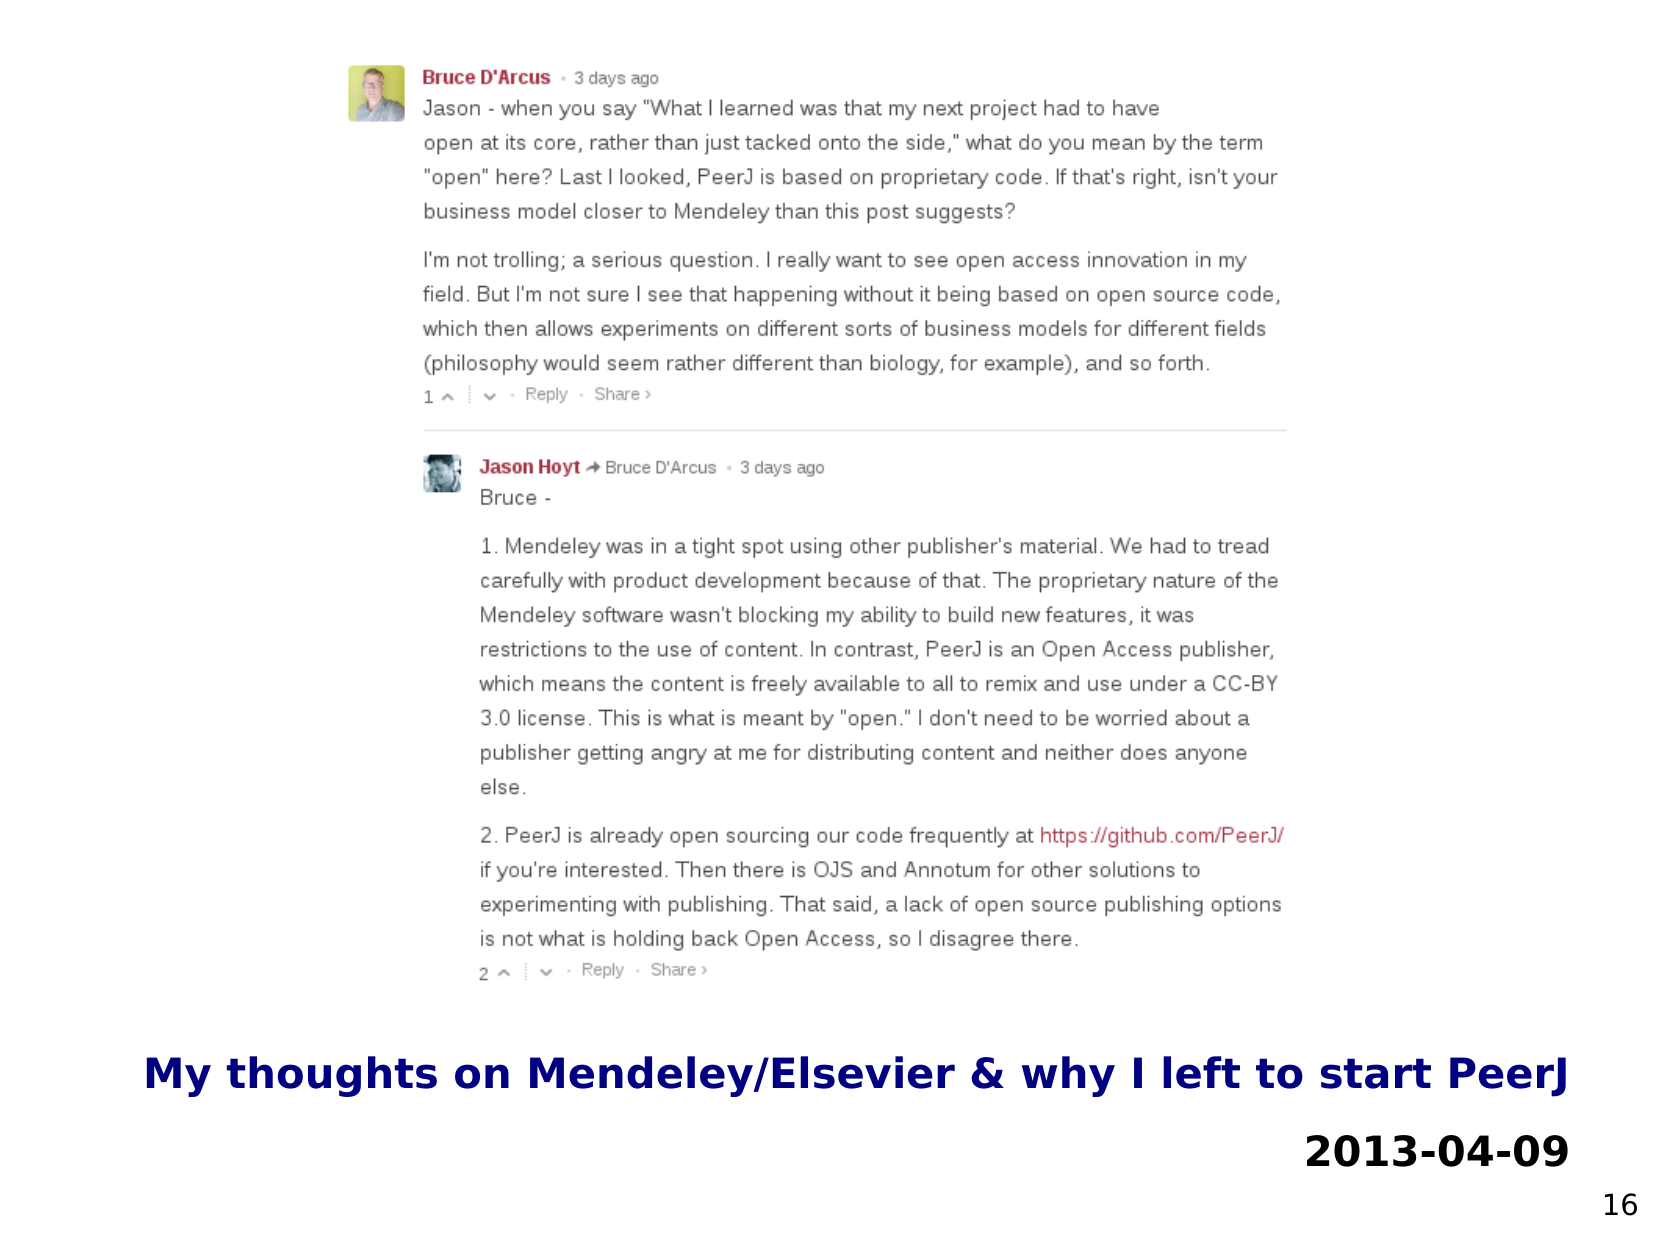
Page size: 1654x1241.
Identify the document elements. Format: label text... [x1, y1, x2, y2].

list My thoughts on Mendeley/Elsevier & why I left to start PeerJ 2013-04-09 [82, 65, 1571, 1177]
picture [322, 53, 1331, 1004]
